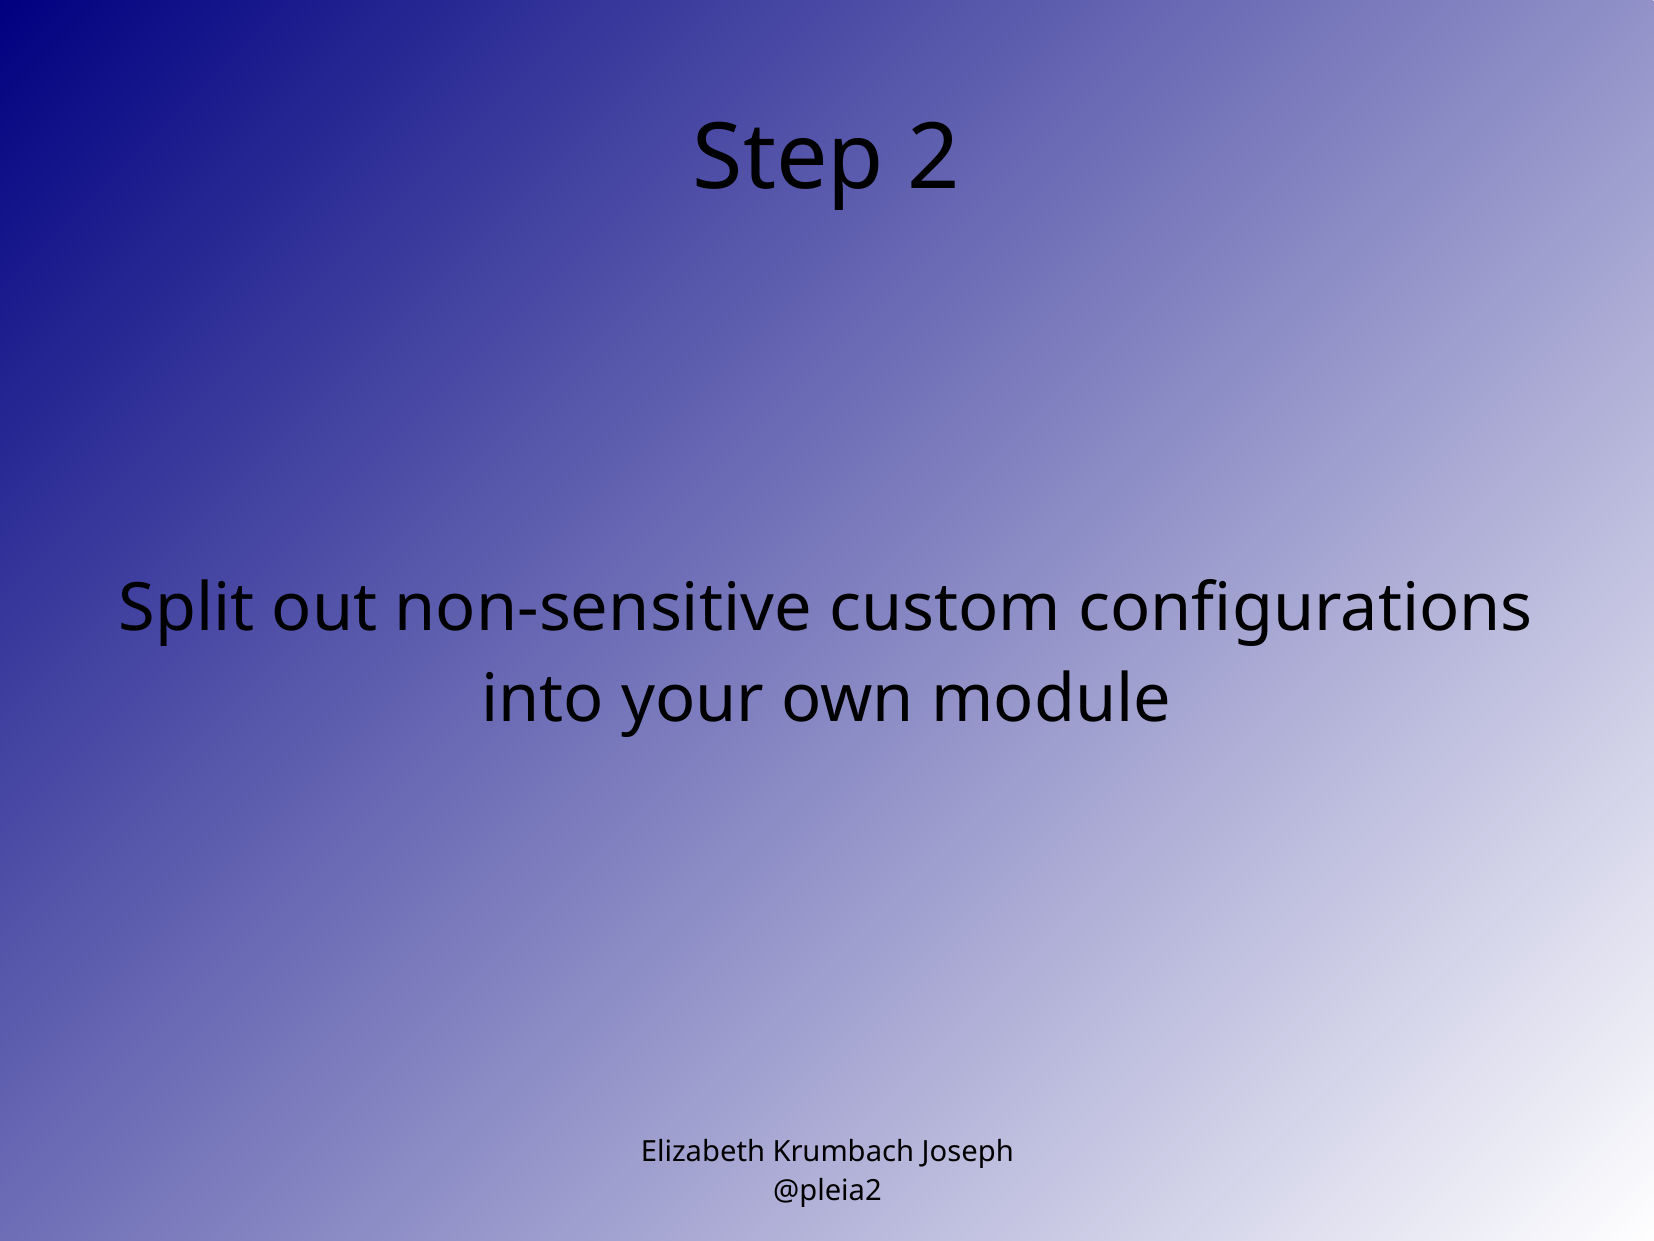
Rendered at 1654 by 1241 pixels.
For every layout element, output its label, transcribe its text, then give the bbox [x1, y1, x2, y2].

title Step 2 [82, 49, 1571, 257]
subtitle Split out non-sensitive custom configurations into your own module [82, 290, 1571, 1010]
